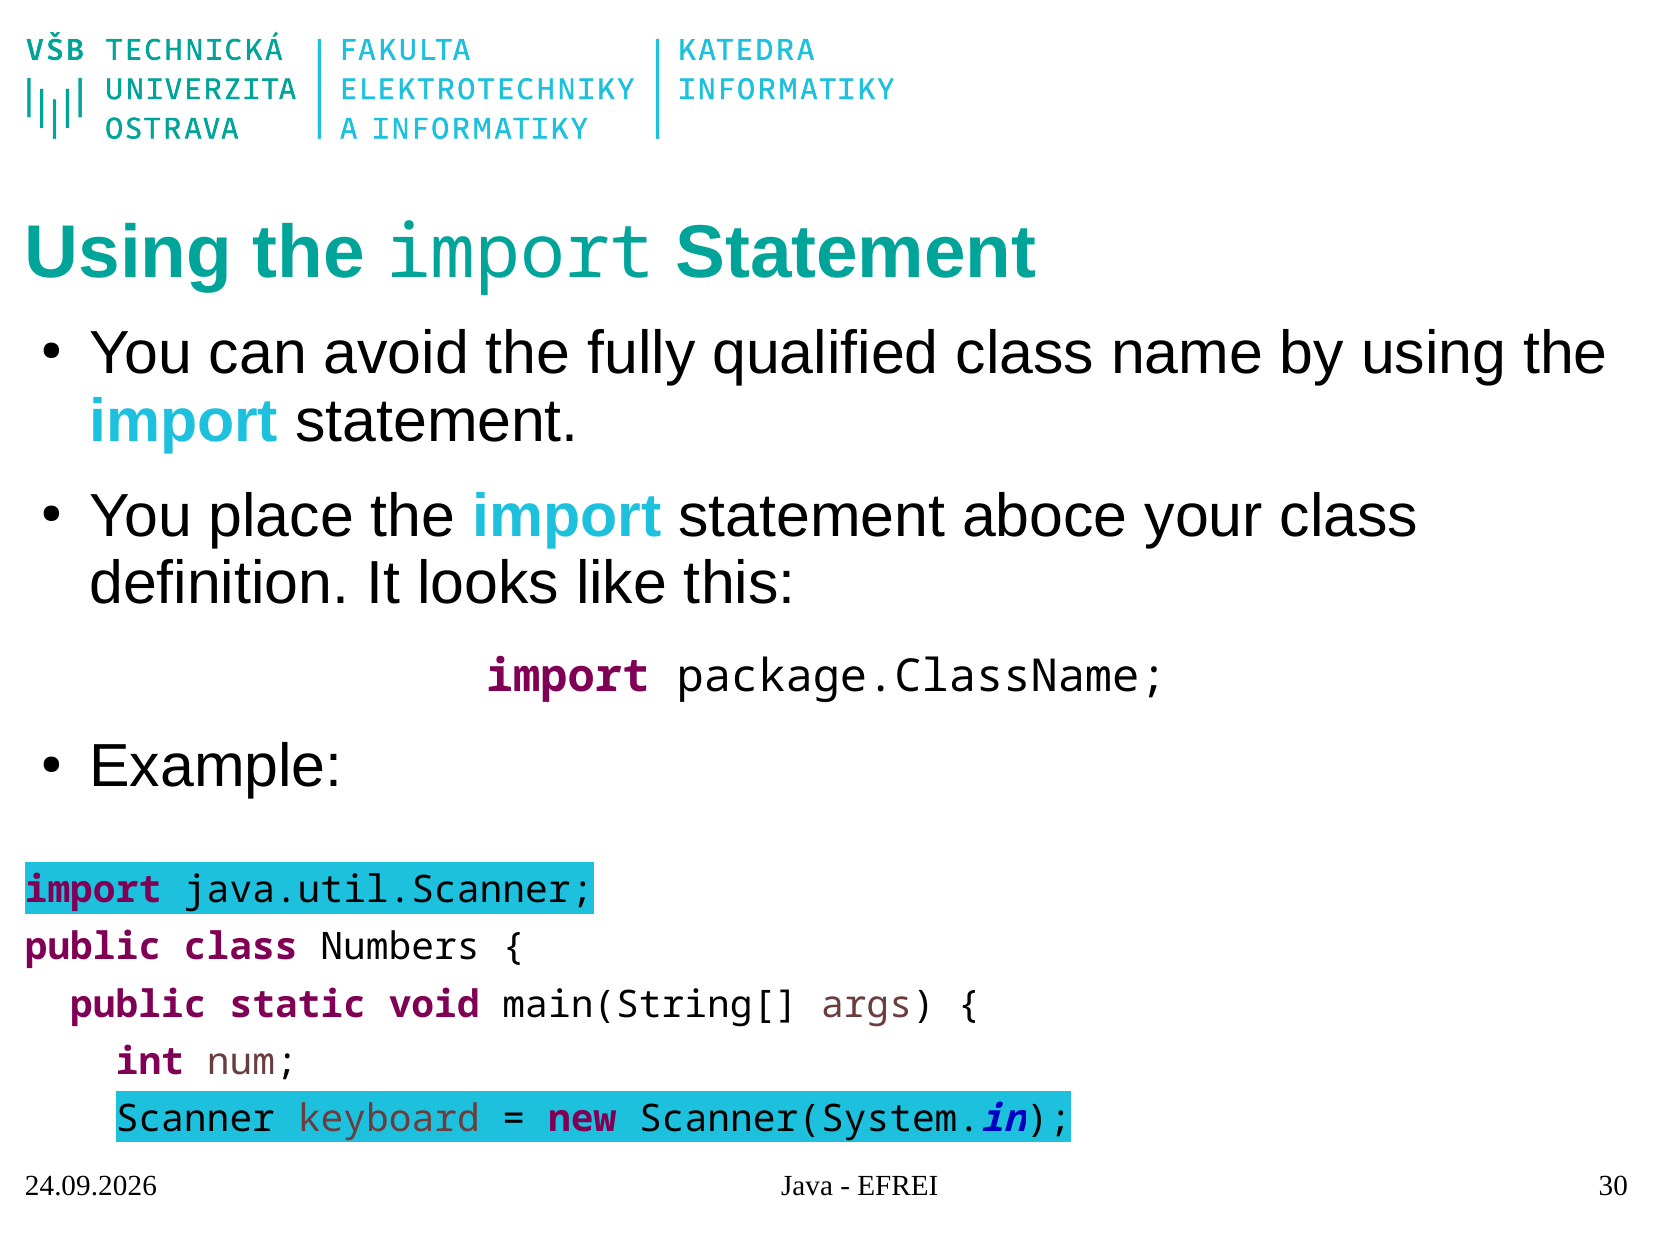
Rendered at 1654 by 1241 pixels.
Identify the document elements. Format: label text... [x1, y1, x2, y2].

list You can avoid the fully qualified class name by using the import statement. You place the import statement aboce your class definition. It looks like this: import package.ClassName; Example: import java.util.Scanner; public class Numbers { public static void main(String[] args) { int num; Scanner keyboard = new Scanner(System.in); [24, 318, 1629, 1146]
title Using the import Statement [24, 169, 1629, 300]
picture [26, 31, 894, 139]
